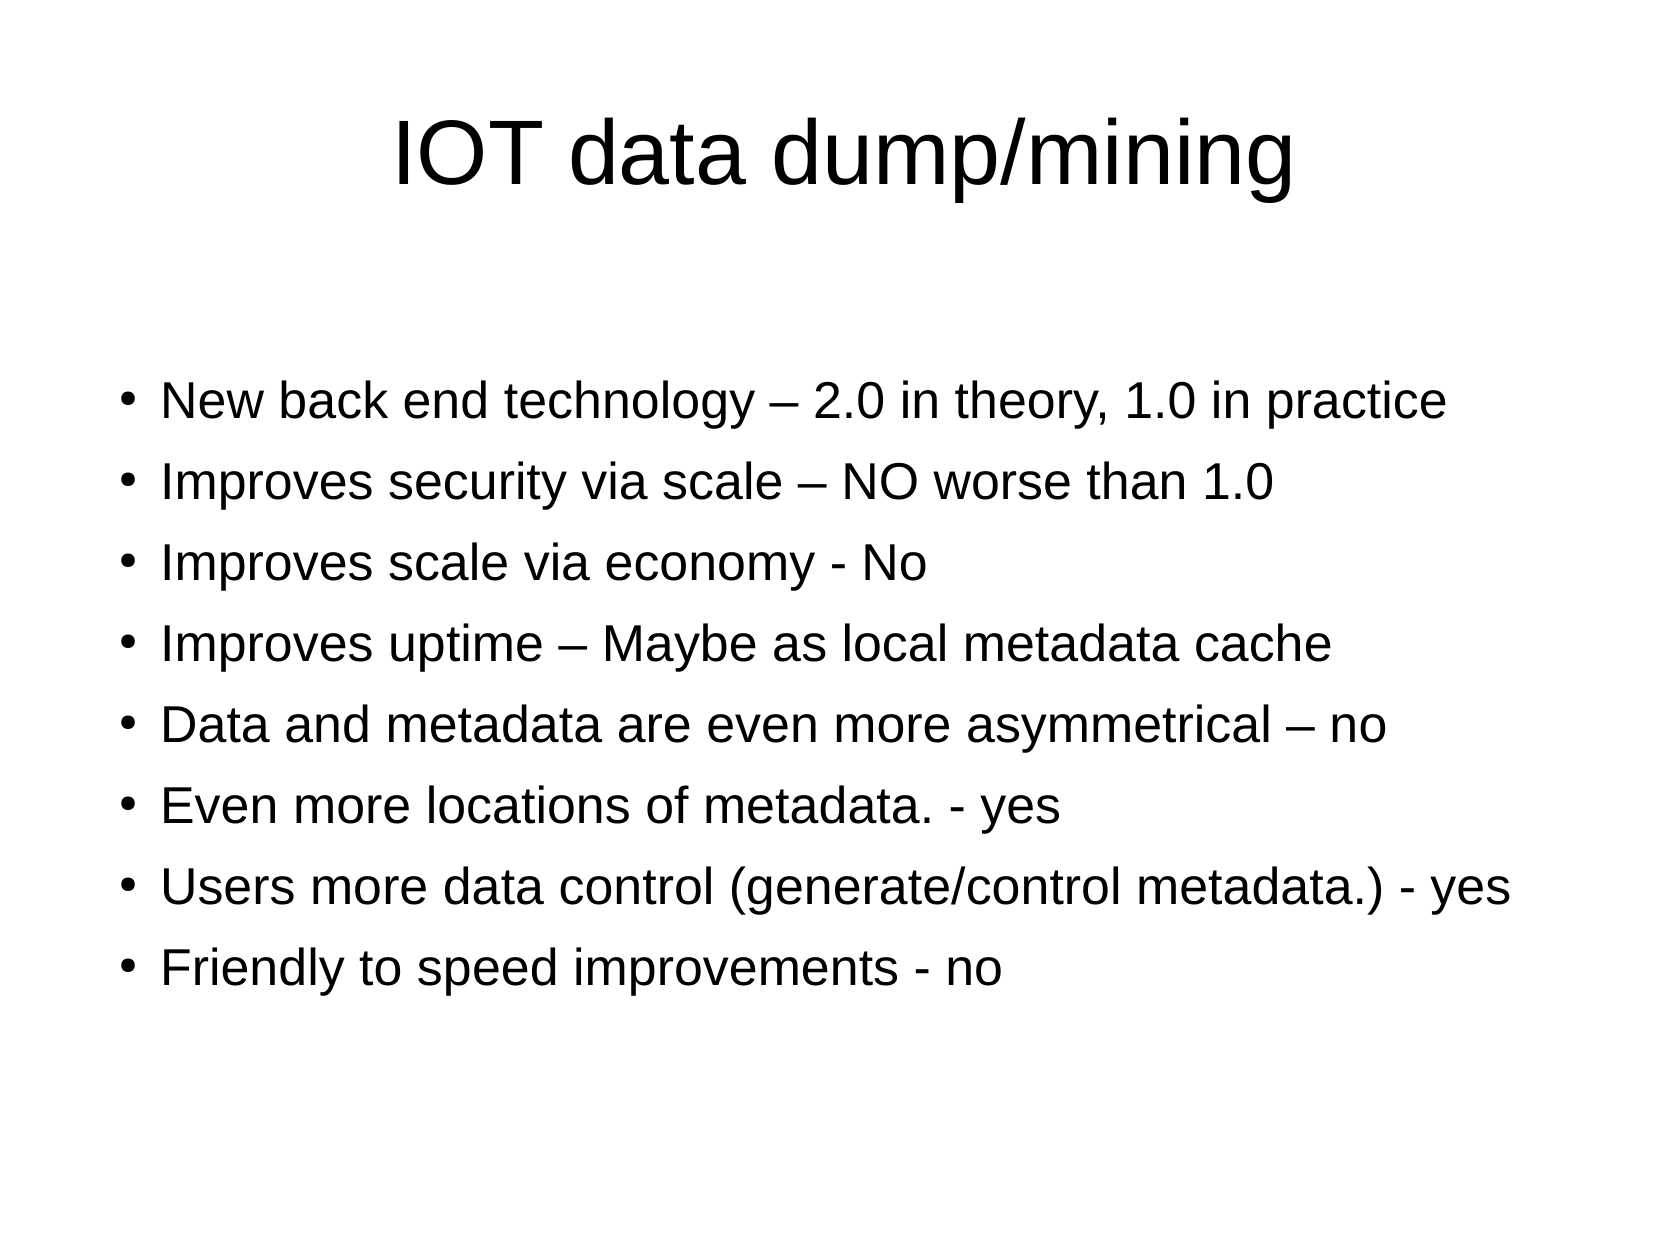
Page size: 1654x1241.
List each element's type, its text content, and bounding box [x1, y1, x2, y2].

title IOT data dump/mining [82, 49, 1571, 257]
list New back end technology – 2.0 in theory, 1.0 in practice Improves security via scale – NO worse than 1.0 Improves scale via economy - No Improves uptime – Maybe as local metadata cache Data and metadata are even more asymmetrical – no Even more locations of metadata. - yes Users more data control (generate/control metadata.) - yes Friendly to speed improvements - no [105, 290, 1594, 1010]
